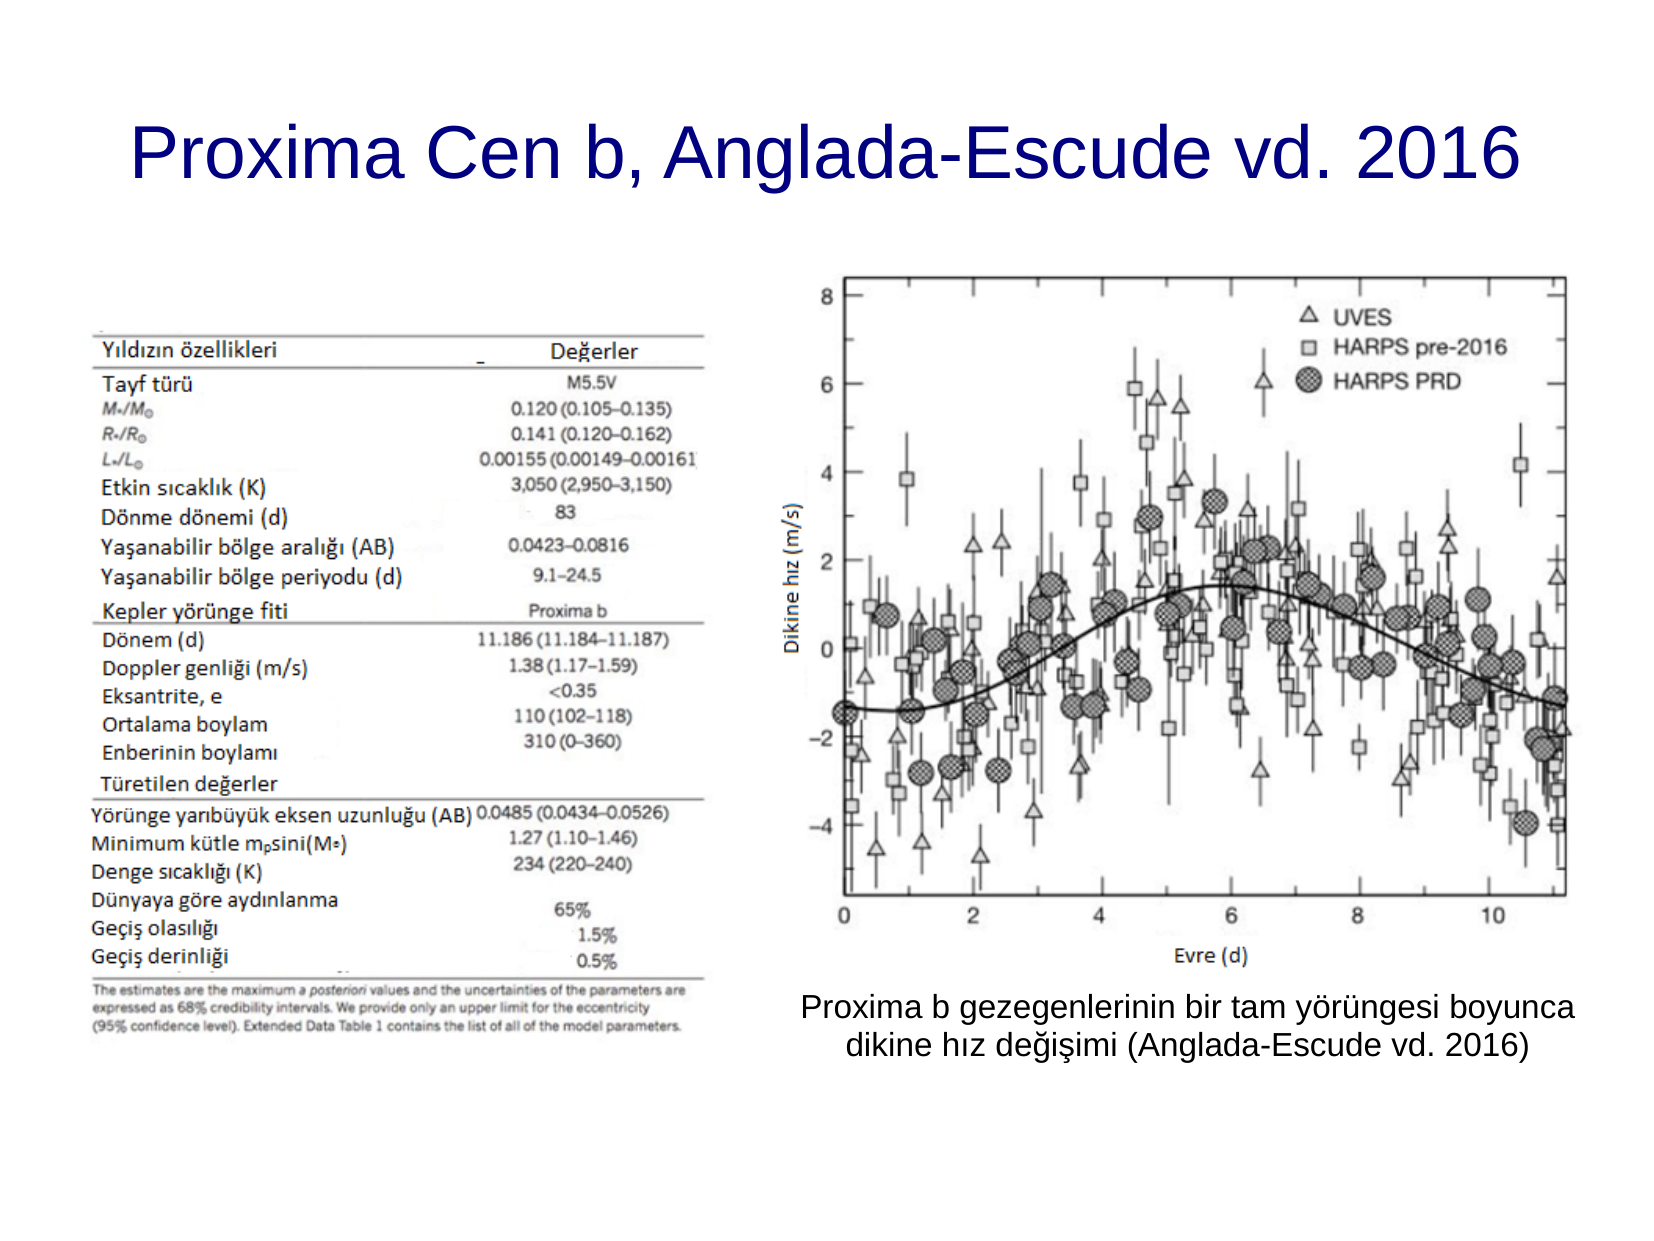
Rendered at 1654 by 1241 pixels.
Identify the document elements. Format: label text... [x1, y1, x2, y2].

picture [82, 320, 721, 1045]
picture [772, 255, 1592, 980]
title Proxima Cen b, Anglada-Escude vd. 2016 [82, 58, 1571, 248]
text_box Proxima b gezegenlerinin bir tam yörüngesi boyunca dikine hız değişimi (Anglada-Escude vd. 2016) [763, 981, 1613, 1071]
